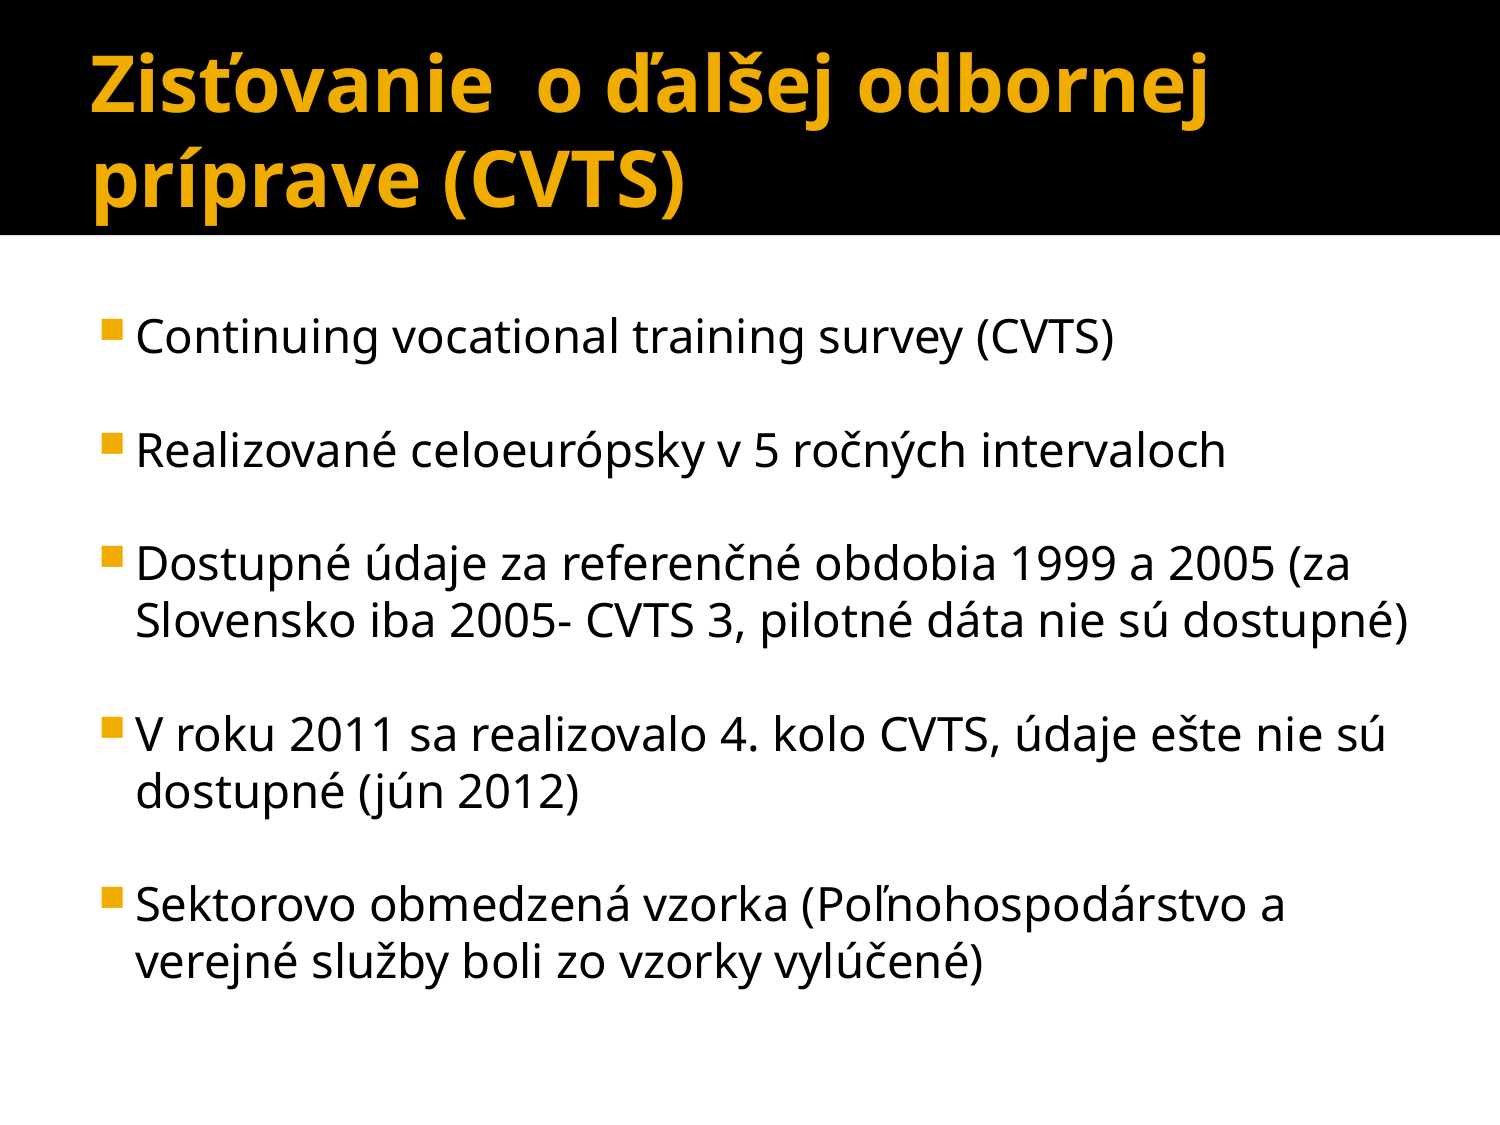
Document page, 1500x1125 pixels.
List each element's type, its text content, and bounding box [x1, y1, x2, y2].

list Continuing vocational training survey (CVTS) Realizované celoeurópsky v 5 ročných intervaloch Dostupné údaje za referenčné obdobia 1999 a 2005 (za Slovensko iba 2005- CVTS 3, pilotné dáta nie sú dostupné) V roku 2011 sa realizovalo 4. kolo CVTS, údaje ešte nie sú dostupné (jún 2012) Sektorovo obmedzená vzorka (Poľnohospodárstvo a verejné služby boli zo vzorky vylúčené) [75, 291, 1425, 1050]
title Zisťovanie o ďalšej odbornej príprave (CVTS) [75, 25, 1425, 231]
